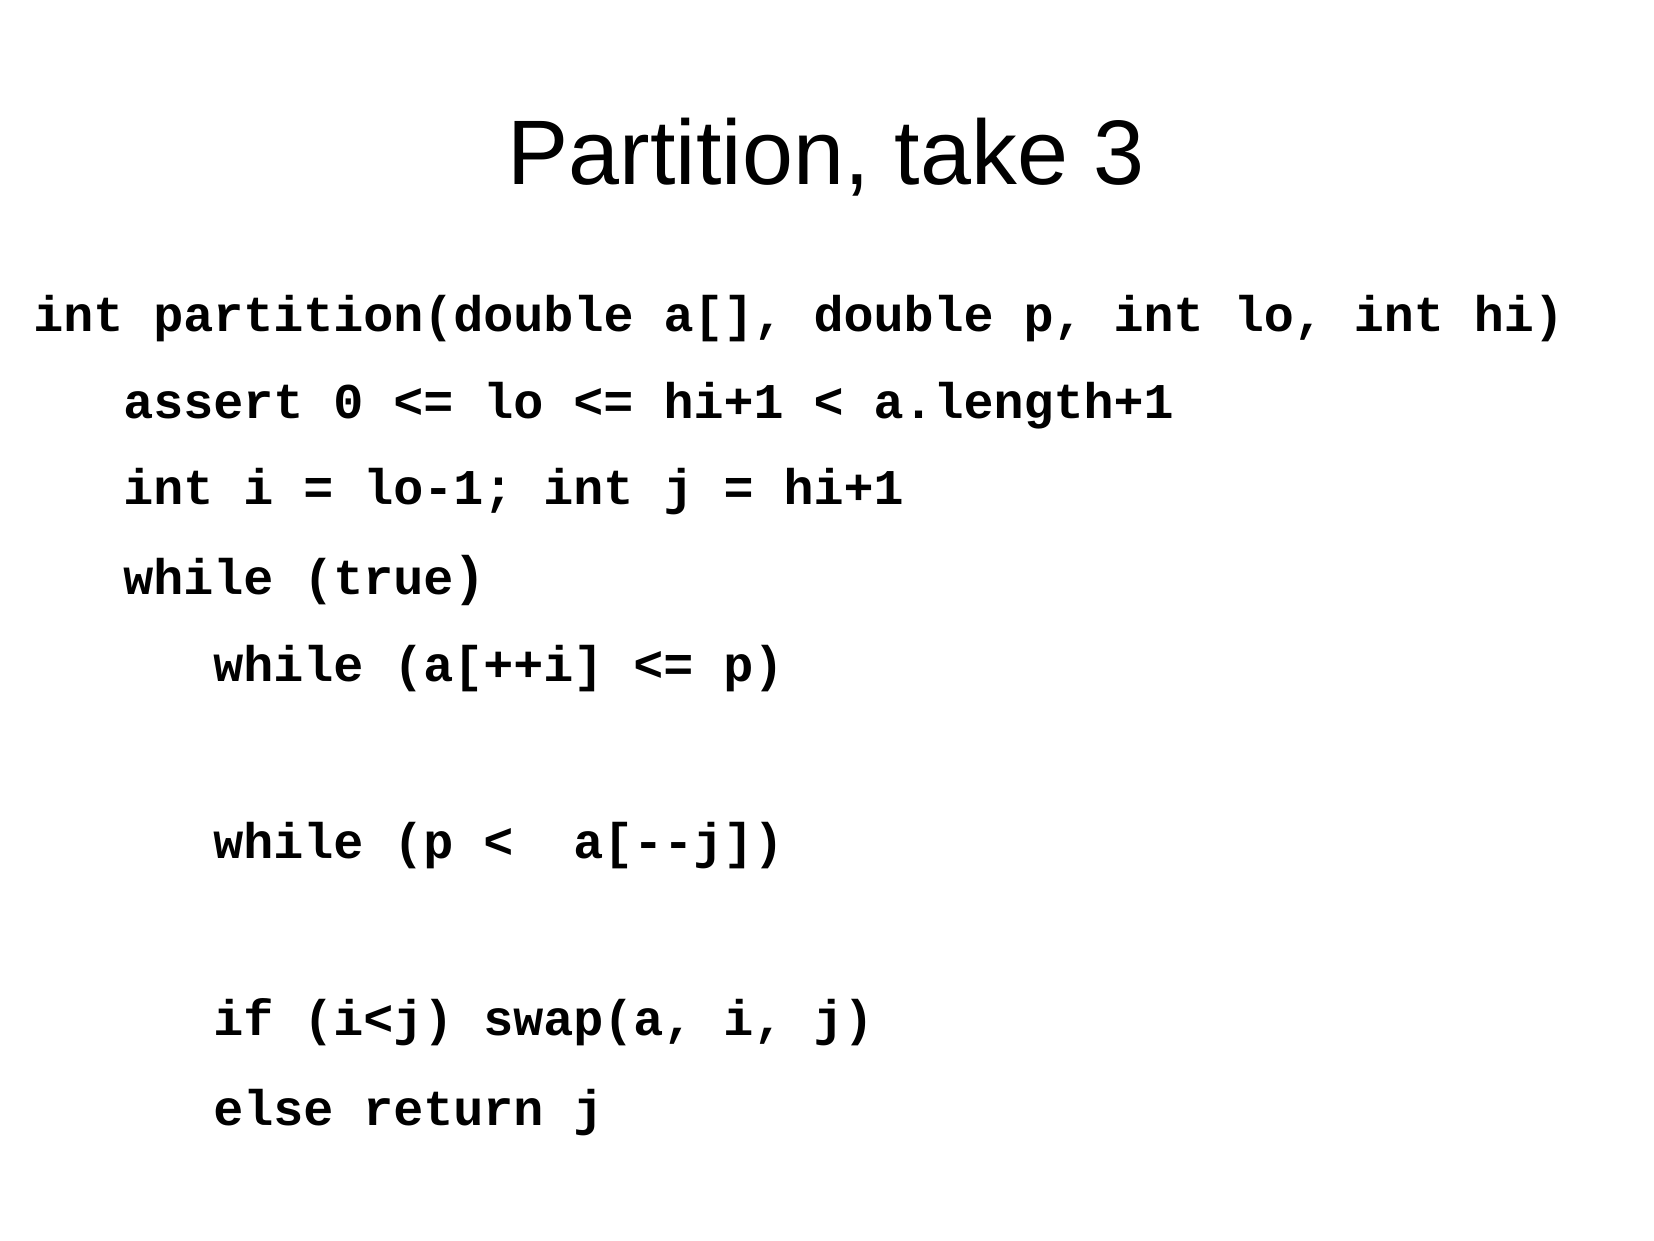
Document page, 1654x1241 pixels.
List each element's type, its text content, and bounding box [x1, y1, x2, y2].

list int partition(double a[], double p, int lo, int hi) assert 0 <= lo <= hi+1 < a.length+1 int i = lo-1; int j = hi+1 while (true) while (a[++i] <= p) while (p < a[--j]) if (i<j) swap(a, i, j) else return j [0, 290, 1654, 1201]
title Partition, take 3 [82, 49, 1571, 257]
